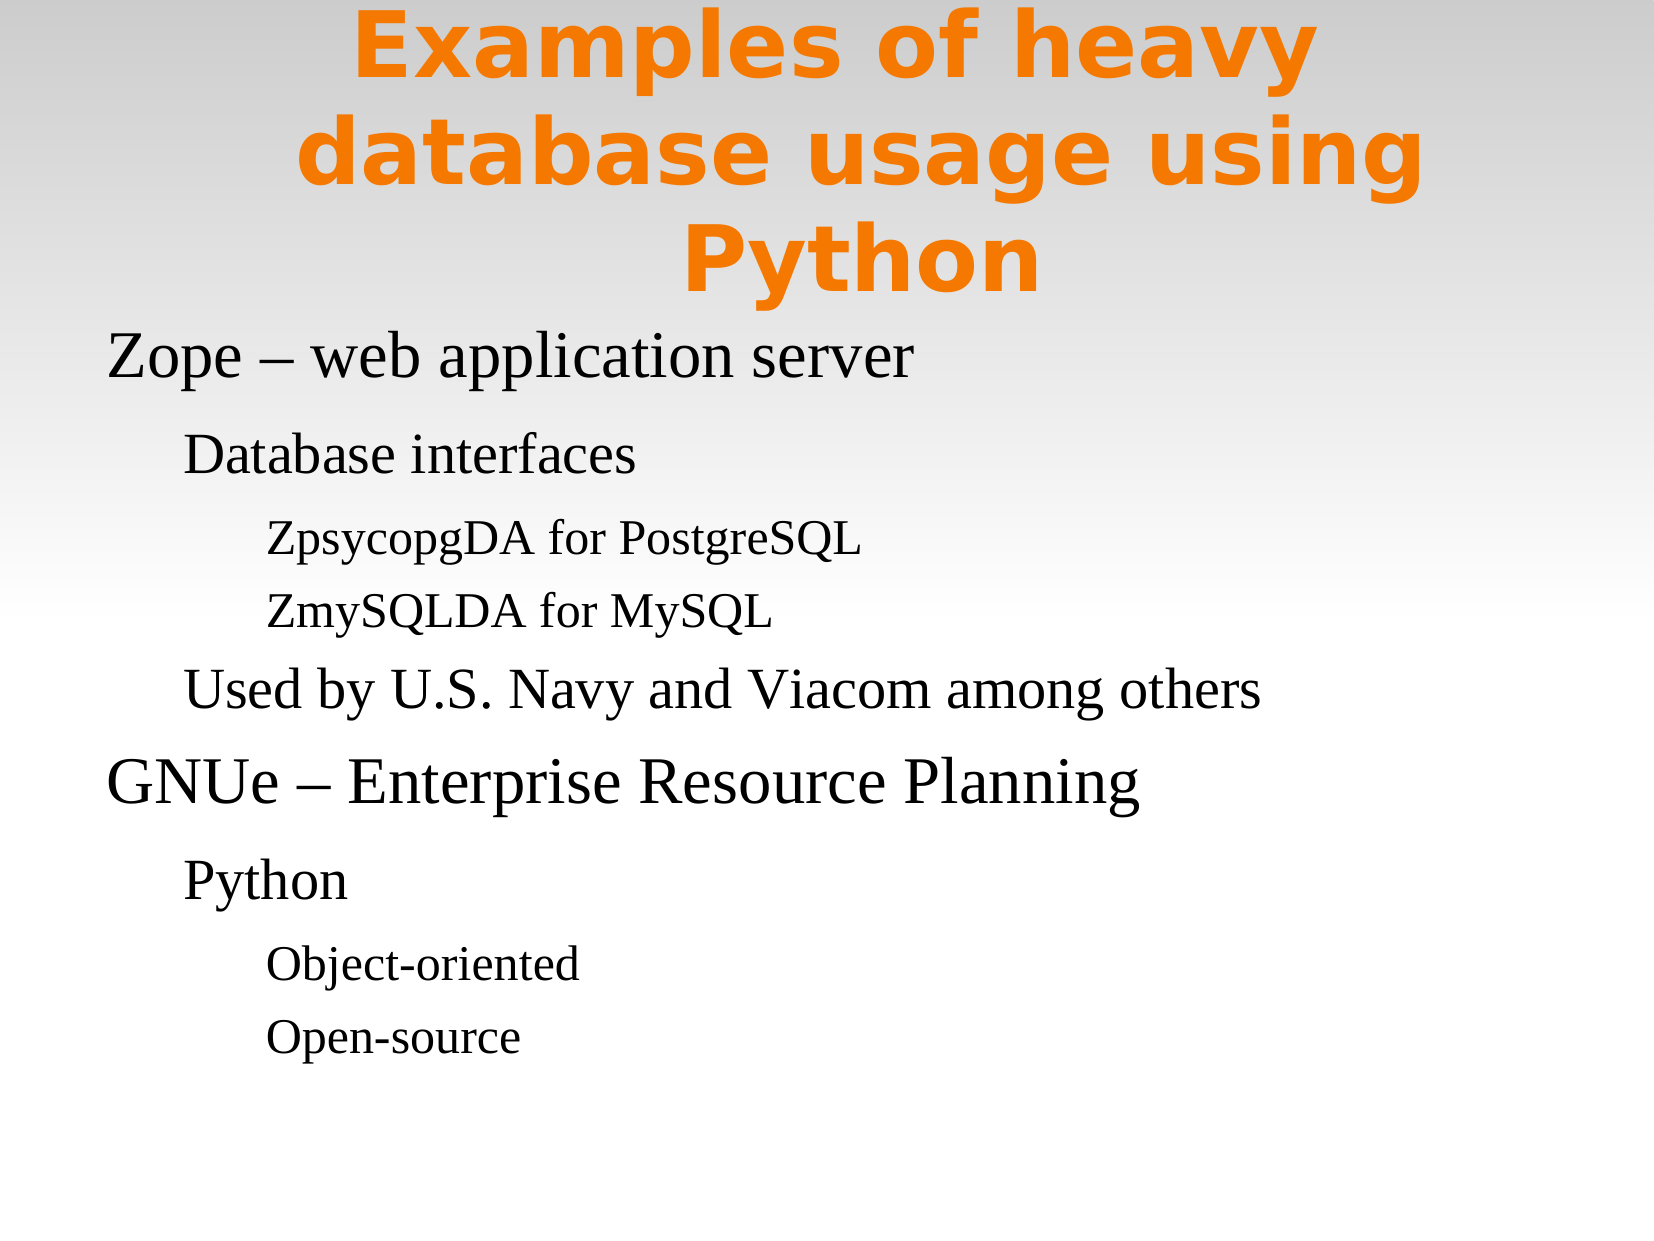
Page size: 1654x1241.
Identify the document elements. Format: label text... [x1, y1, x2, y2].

list Zope – web application server Database interfaces ZpsycopgDA for PostgreSQL ZmySQLDA for MySQL Used by U.S. Navy and Viacom among others GNUe – Enterprise Resource Planning Python Object-oriented Open-source [88, 318, 1577, 1123]
title Examples of heavy database usage using Python [82, 0, 1571, 314]
